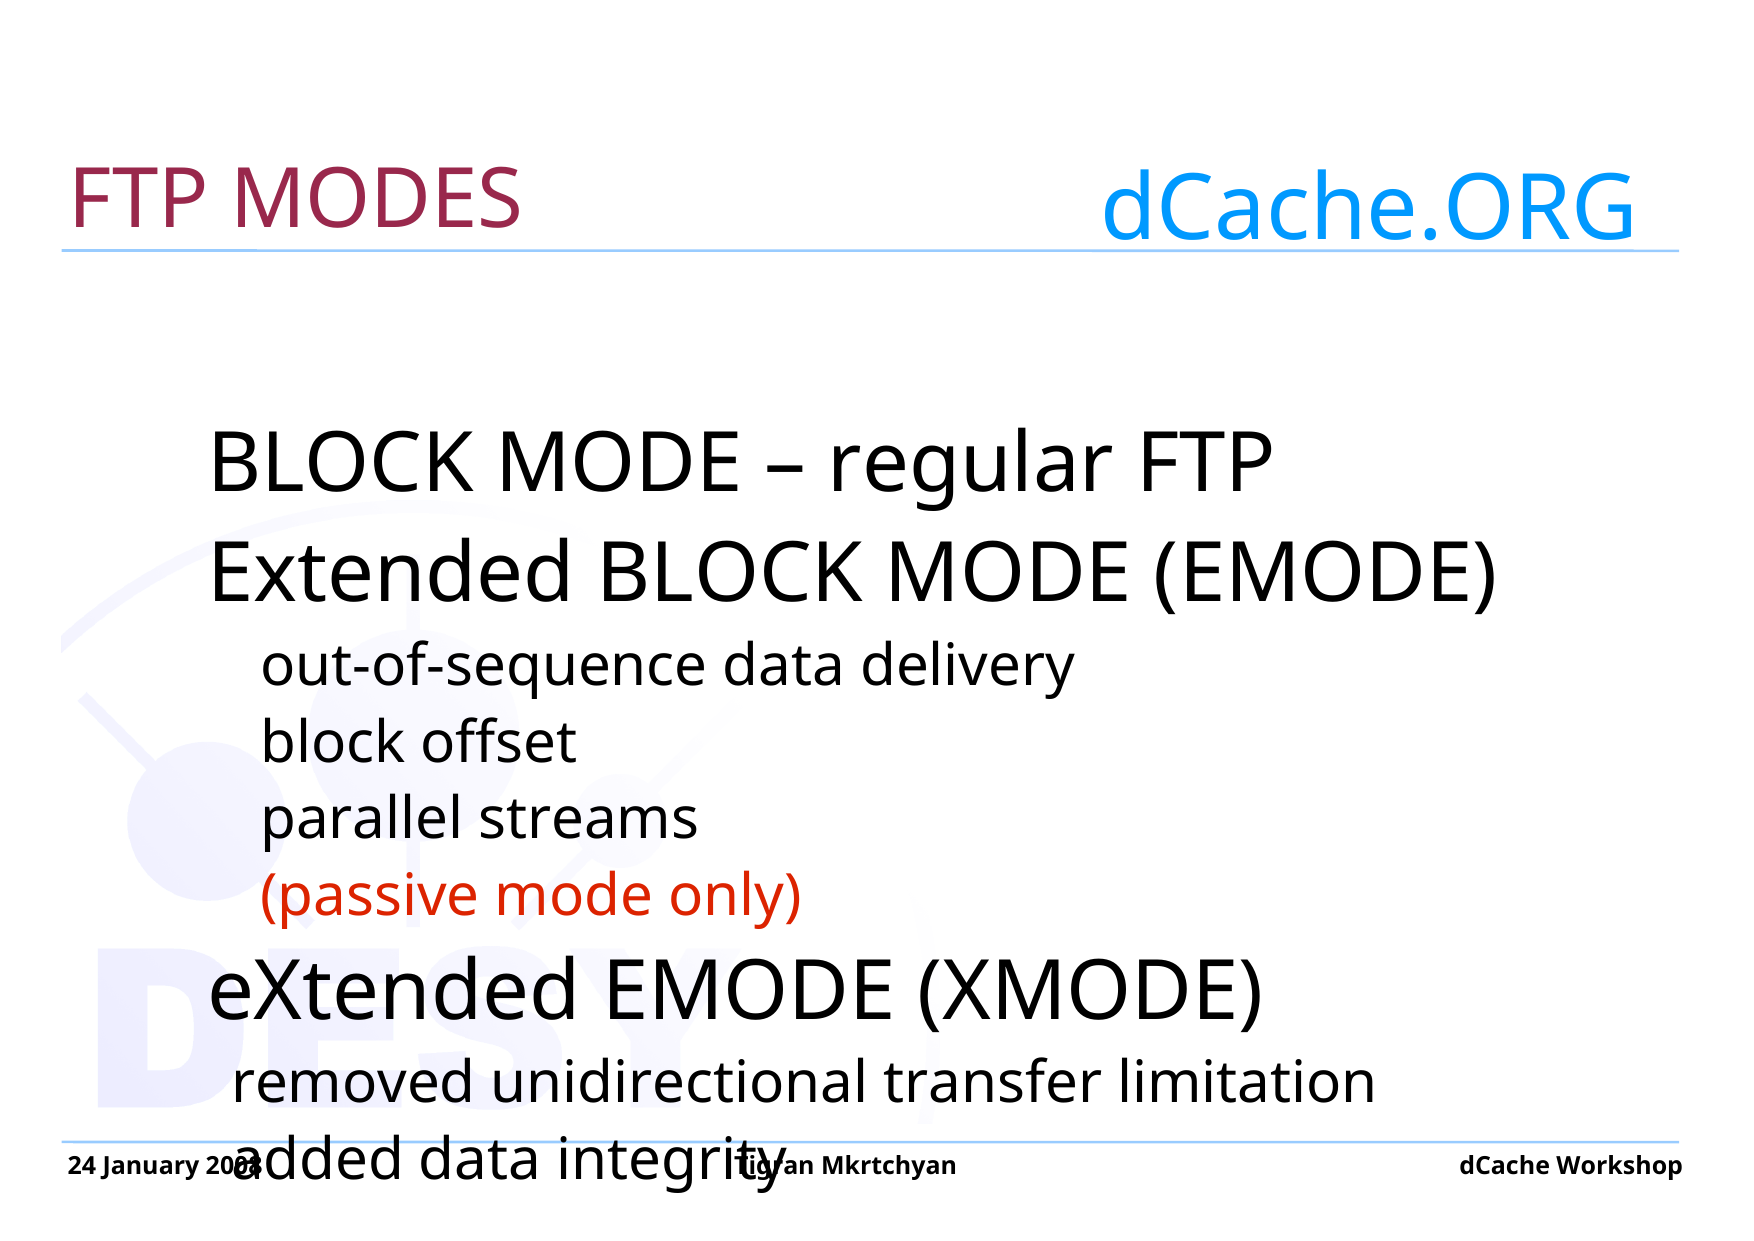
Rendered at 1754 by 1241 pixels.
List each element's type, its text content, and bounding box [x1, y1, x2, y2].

picture [500, 1090, 516, 1098]
picture [448, 1090, 465, 1098]
text_box FTP MODES [69, 139, 1088, 250]
picture [758, 1090, 775, 1098]
picture [61, 500, 940, 1124]
picture [828, 1090, 843, 1098]
picture [351, 1090, 368, 1098]
text_box BLOCK MODE – regular FTP Extended BLOCK MODE (EMODE) out-of-sequence data delivery block offset parallel streams (passive mode only) eXtended EMODE (XMODE) removed unidirectional transfer limitation added data integrity [170, 396, 1568, 1090]
picture [586, 1090, 603, 1098]
